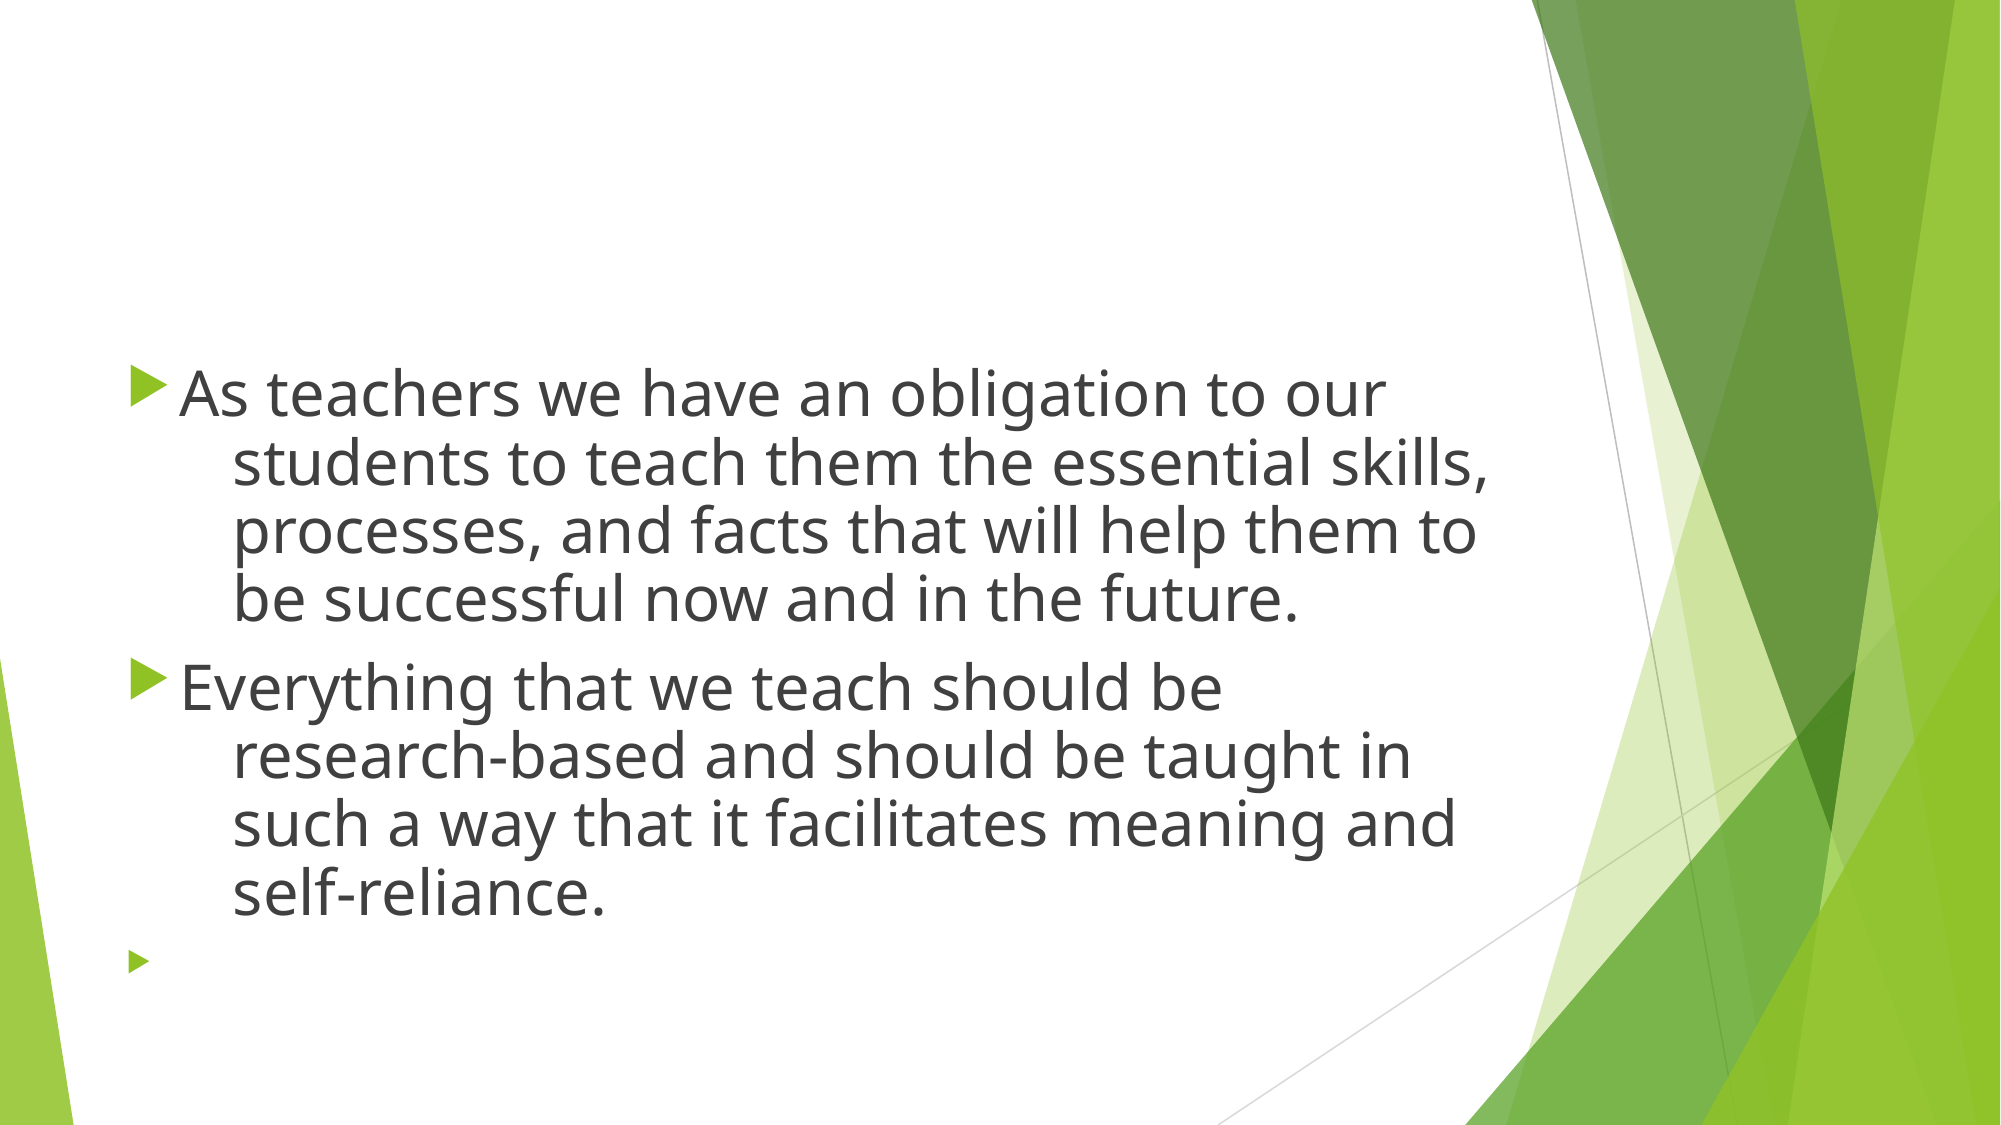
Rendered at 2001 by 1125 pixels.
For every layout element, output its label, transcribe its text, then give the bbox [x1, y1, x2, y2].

list As teachers we have an obligation to our students to teach them the essential skills, processes, and facts that will help them to be successful now and in the future. Everything that we teach should be research-based and should be taught in such a way that it facilitates meaning and self-reliance. [111, 354, 1522, 992]
